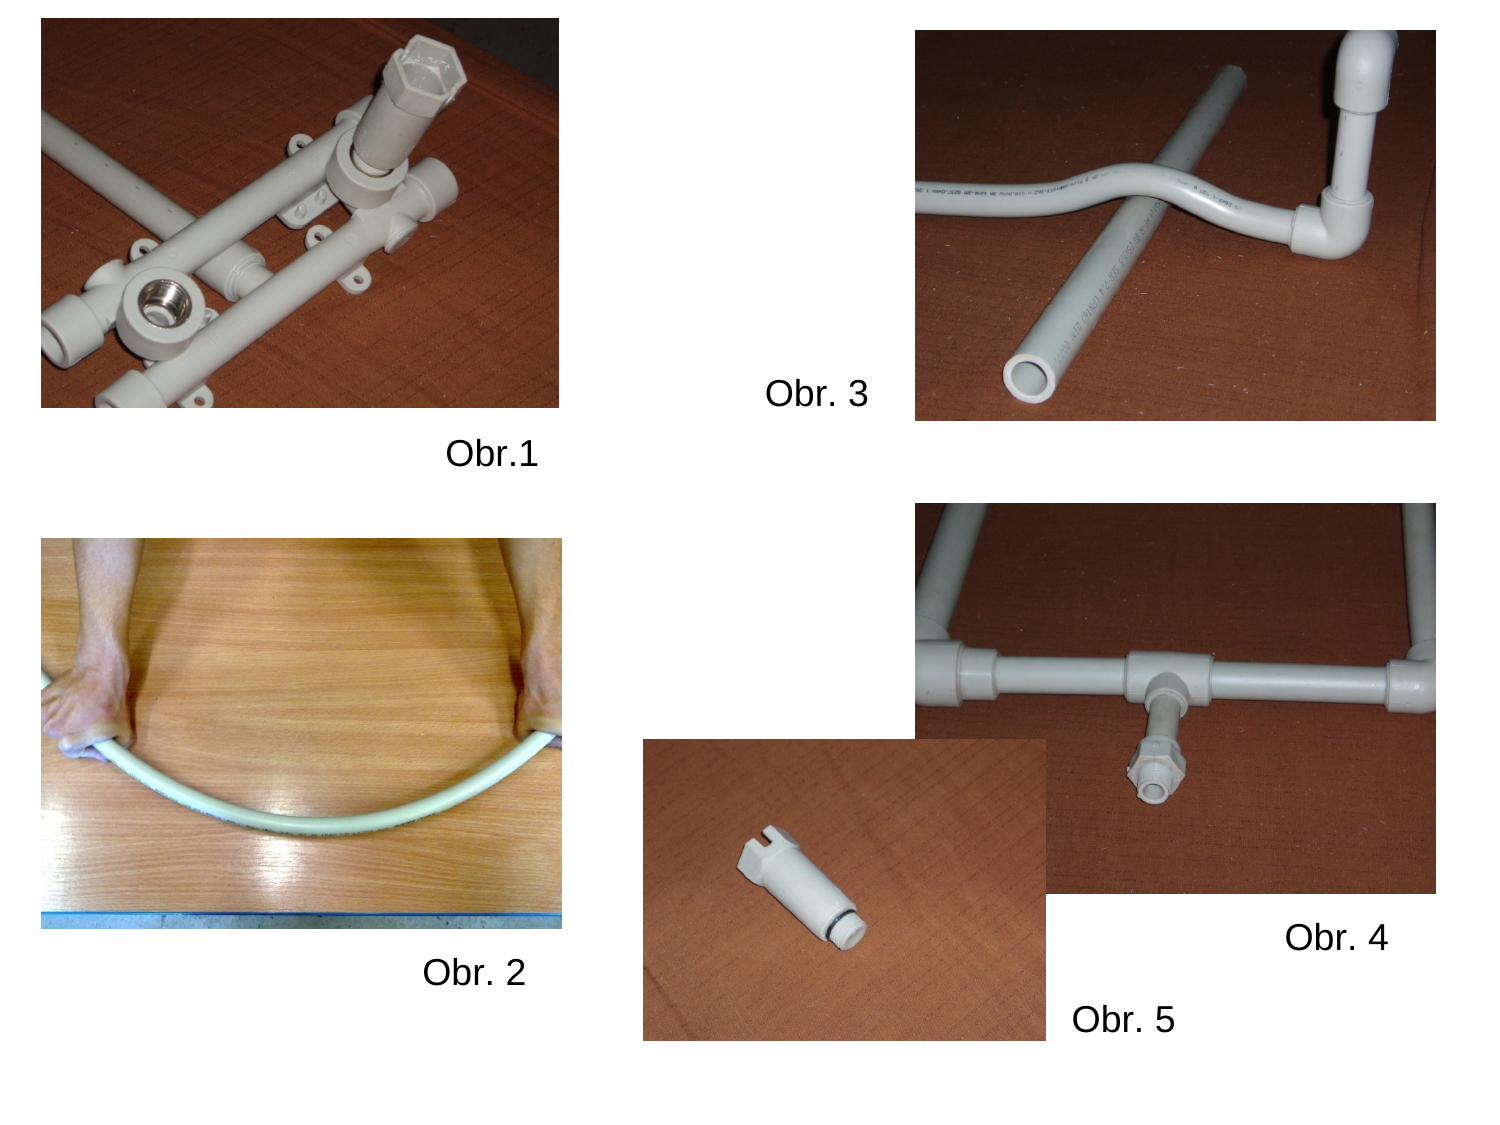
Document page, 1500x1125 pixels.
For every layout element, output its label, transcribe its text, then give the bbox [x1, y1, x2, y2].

text_box Obr. 4 [1269, 904, 1429, 966]
picture [41, 18, 559, 408]
picture [643, 503, 1436, 1041]
picture [41, 538, 562, 929]
text_box Obr. 2 [407, 940, 566, 1001]
text_box Obr. 3 [749, 361, 897, 423]
picture [915, 30, 1436, 421]
text_box Obr.1 [430, 420, 555, 482]
text_box Obr. 5 [1056, 987, 1199, 1049]
